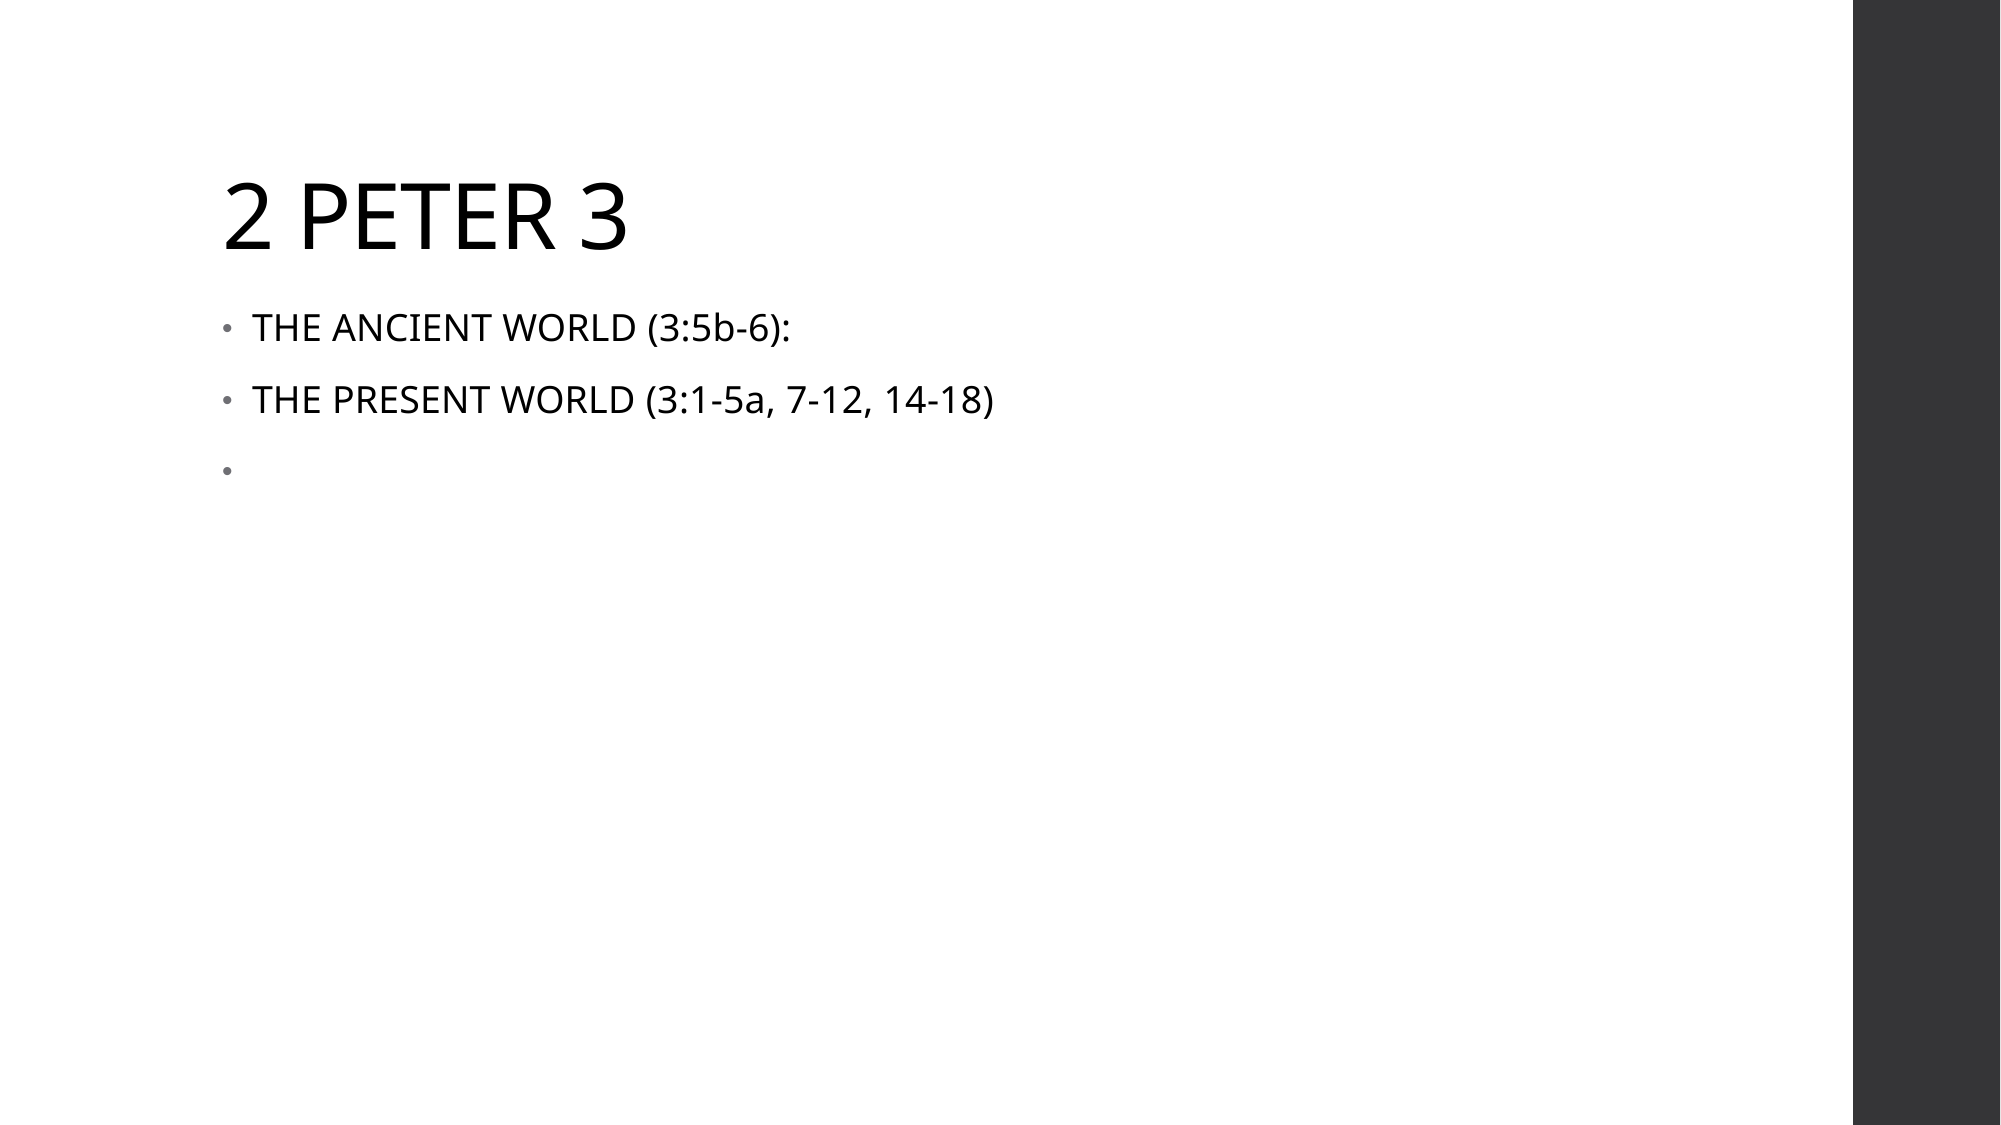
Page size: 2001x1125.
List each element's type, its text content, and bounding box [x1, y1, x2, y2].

title 2 PETER 3 [206, 60, 1797, 278]
list THE ANCIENT WORLD (3:5b-6): THE PRESENT WORLD (3:1-5a, 7-12, 14-18) [206, 299, 1617, 1014]
